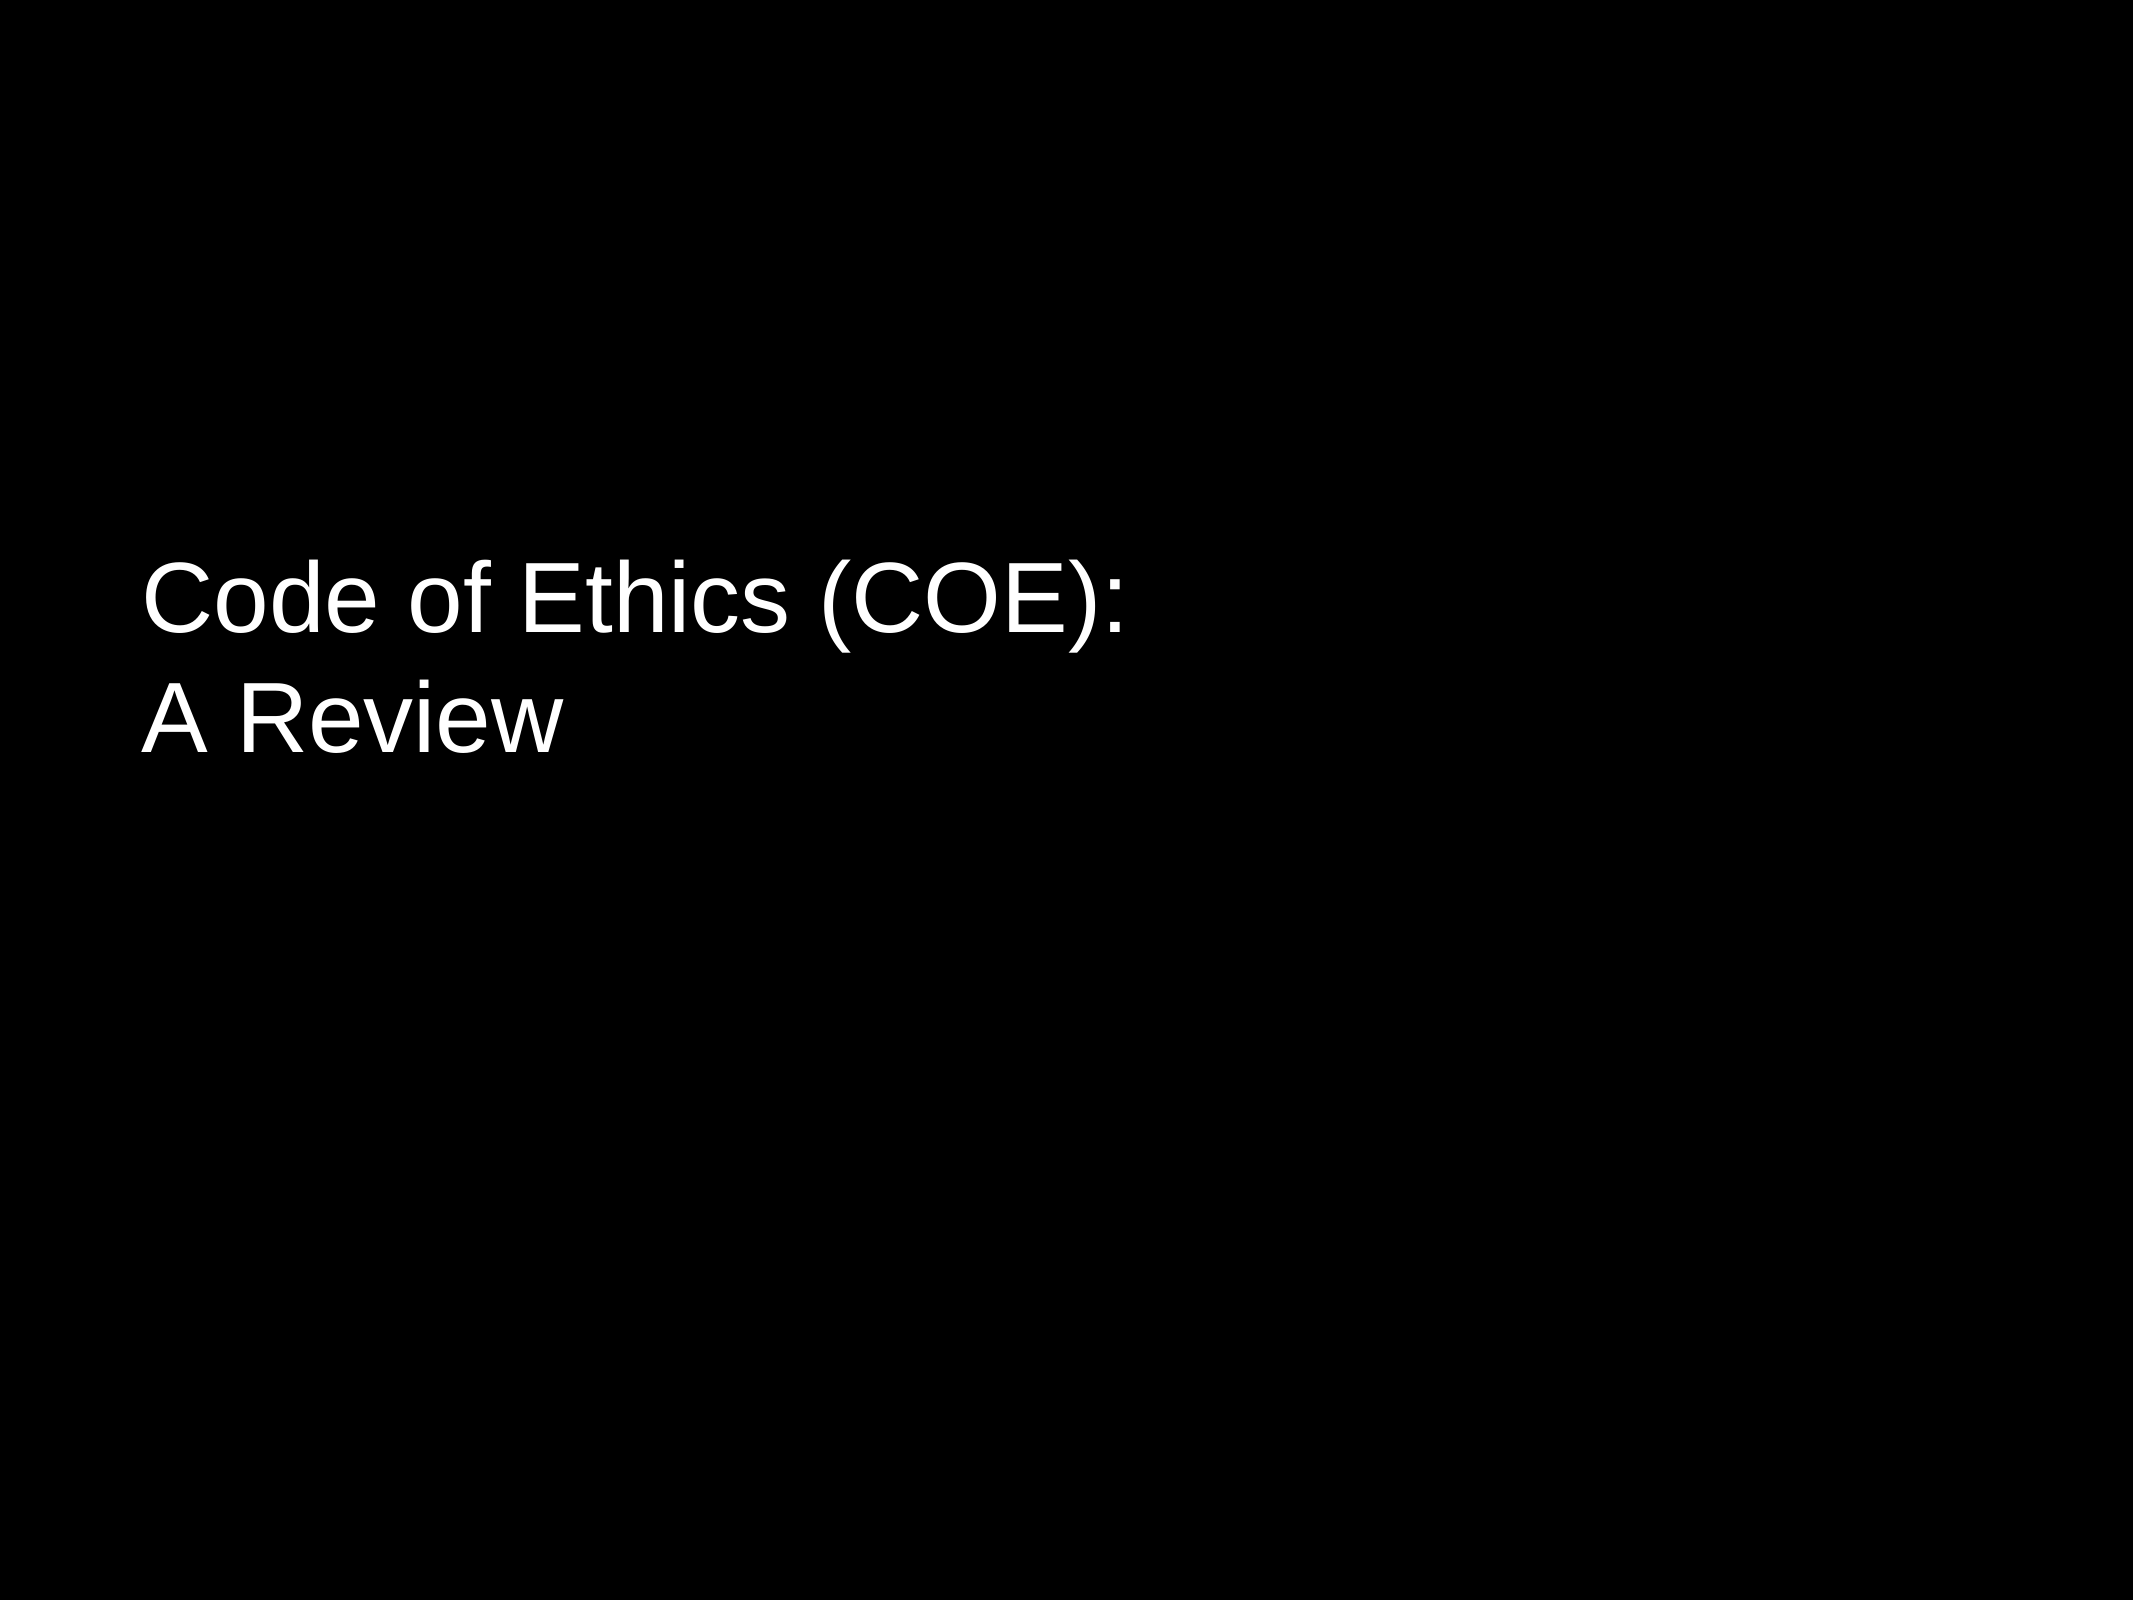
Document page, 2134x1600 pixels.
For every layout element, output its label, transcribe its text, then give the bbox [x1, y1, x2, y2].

text_box Code of Ethics (COE): A Review [162, 690, 187, 725]
text_box Code of Ethics (COE): A Review [141, 512, 1559, 792]
